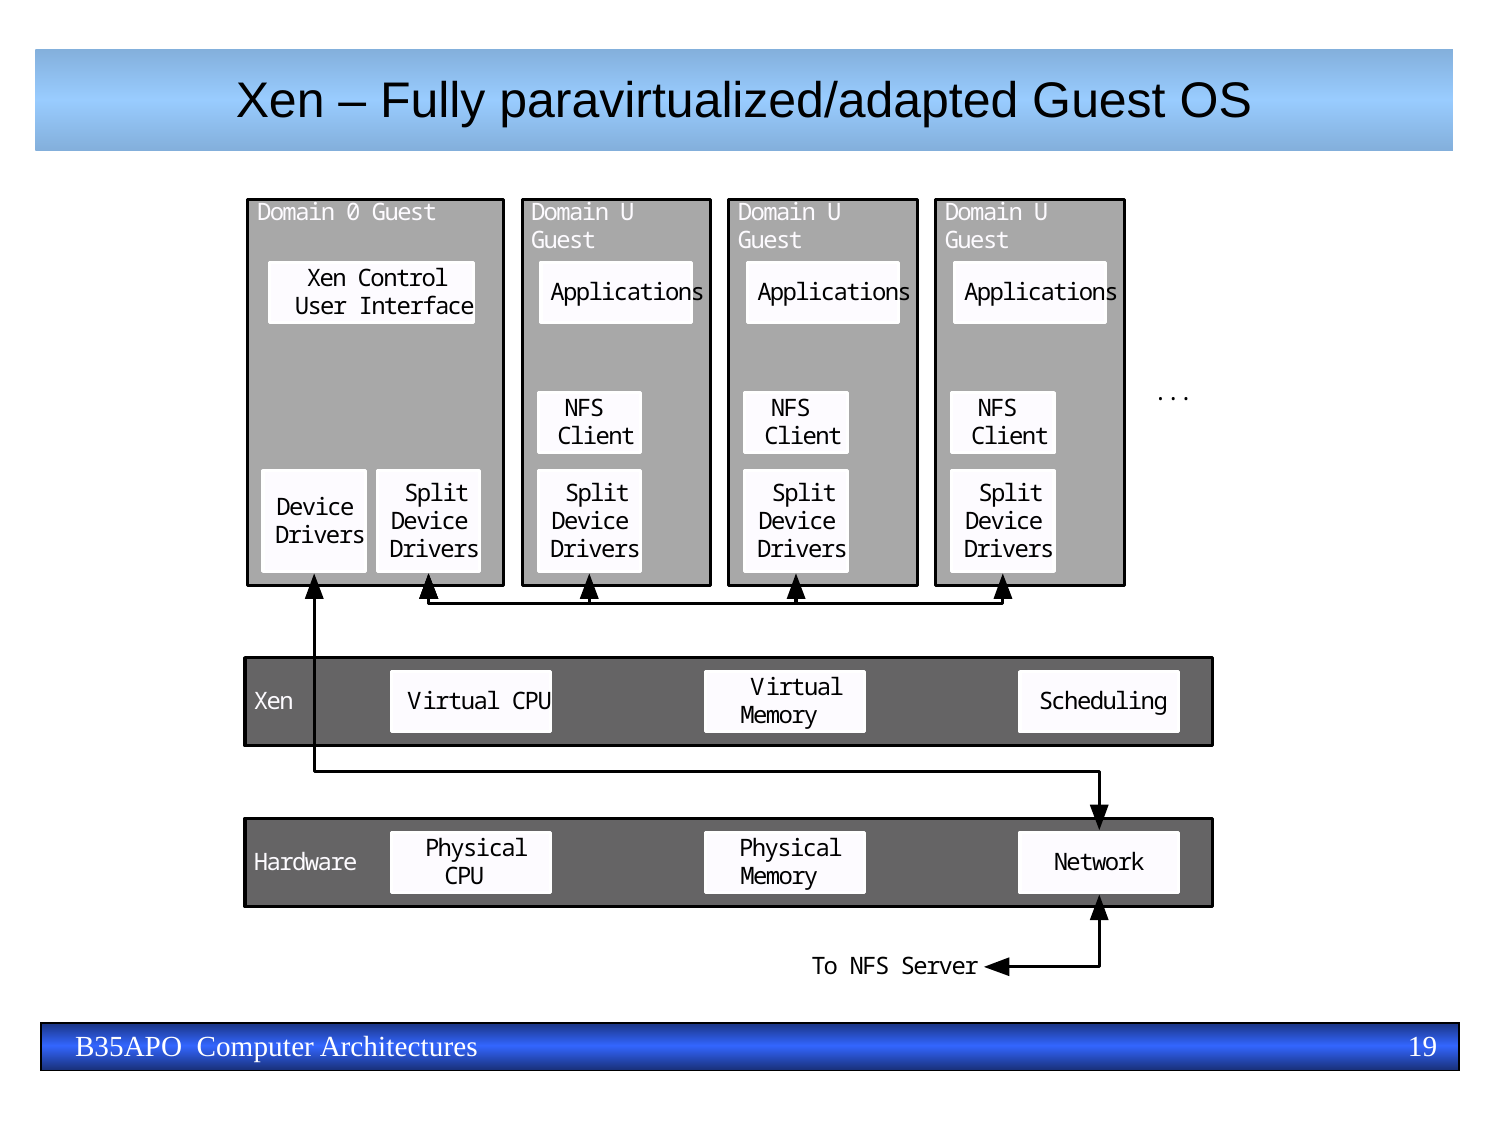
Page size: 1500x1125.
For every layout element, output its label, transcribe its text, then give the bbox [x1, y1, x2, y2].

picture [232, 187, 1225, 988]
title Xen – Fully paravirtualized/adapted Guest OS [35, 49, 1453, 151]
